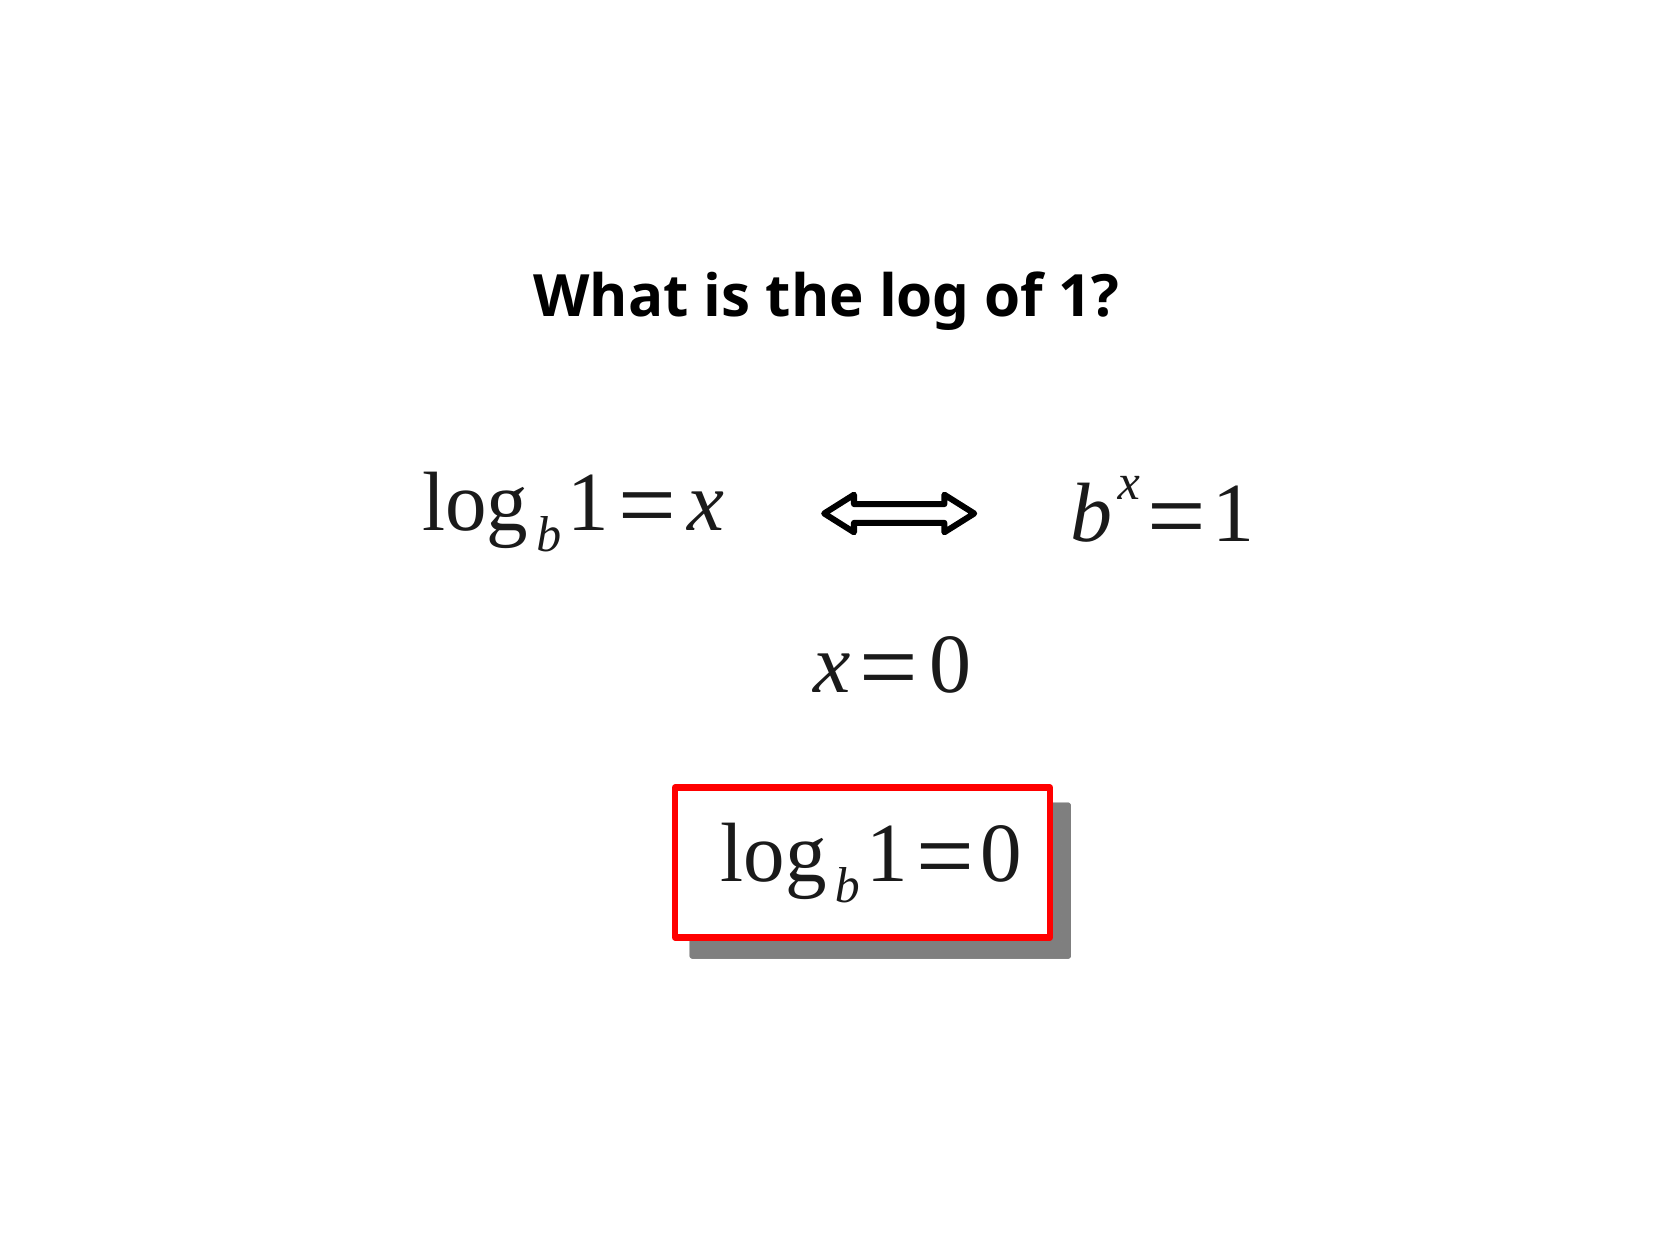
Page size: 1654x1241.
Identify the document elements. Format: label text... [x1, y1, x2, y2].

chart [699, 807, 1043, 913]
text_box What is the log of 1? [0, 246, 1654, 343]
text_box [675, 787, 1051, 938]
chart [401, 457, 744, 563]
chart [1049, 457, 1277, 563]
text_box [824, 494, 975, 533]
chart [787, 619, 990, 713]
